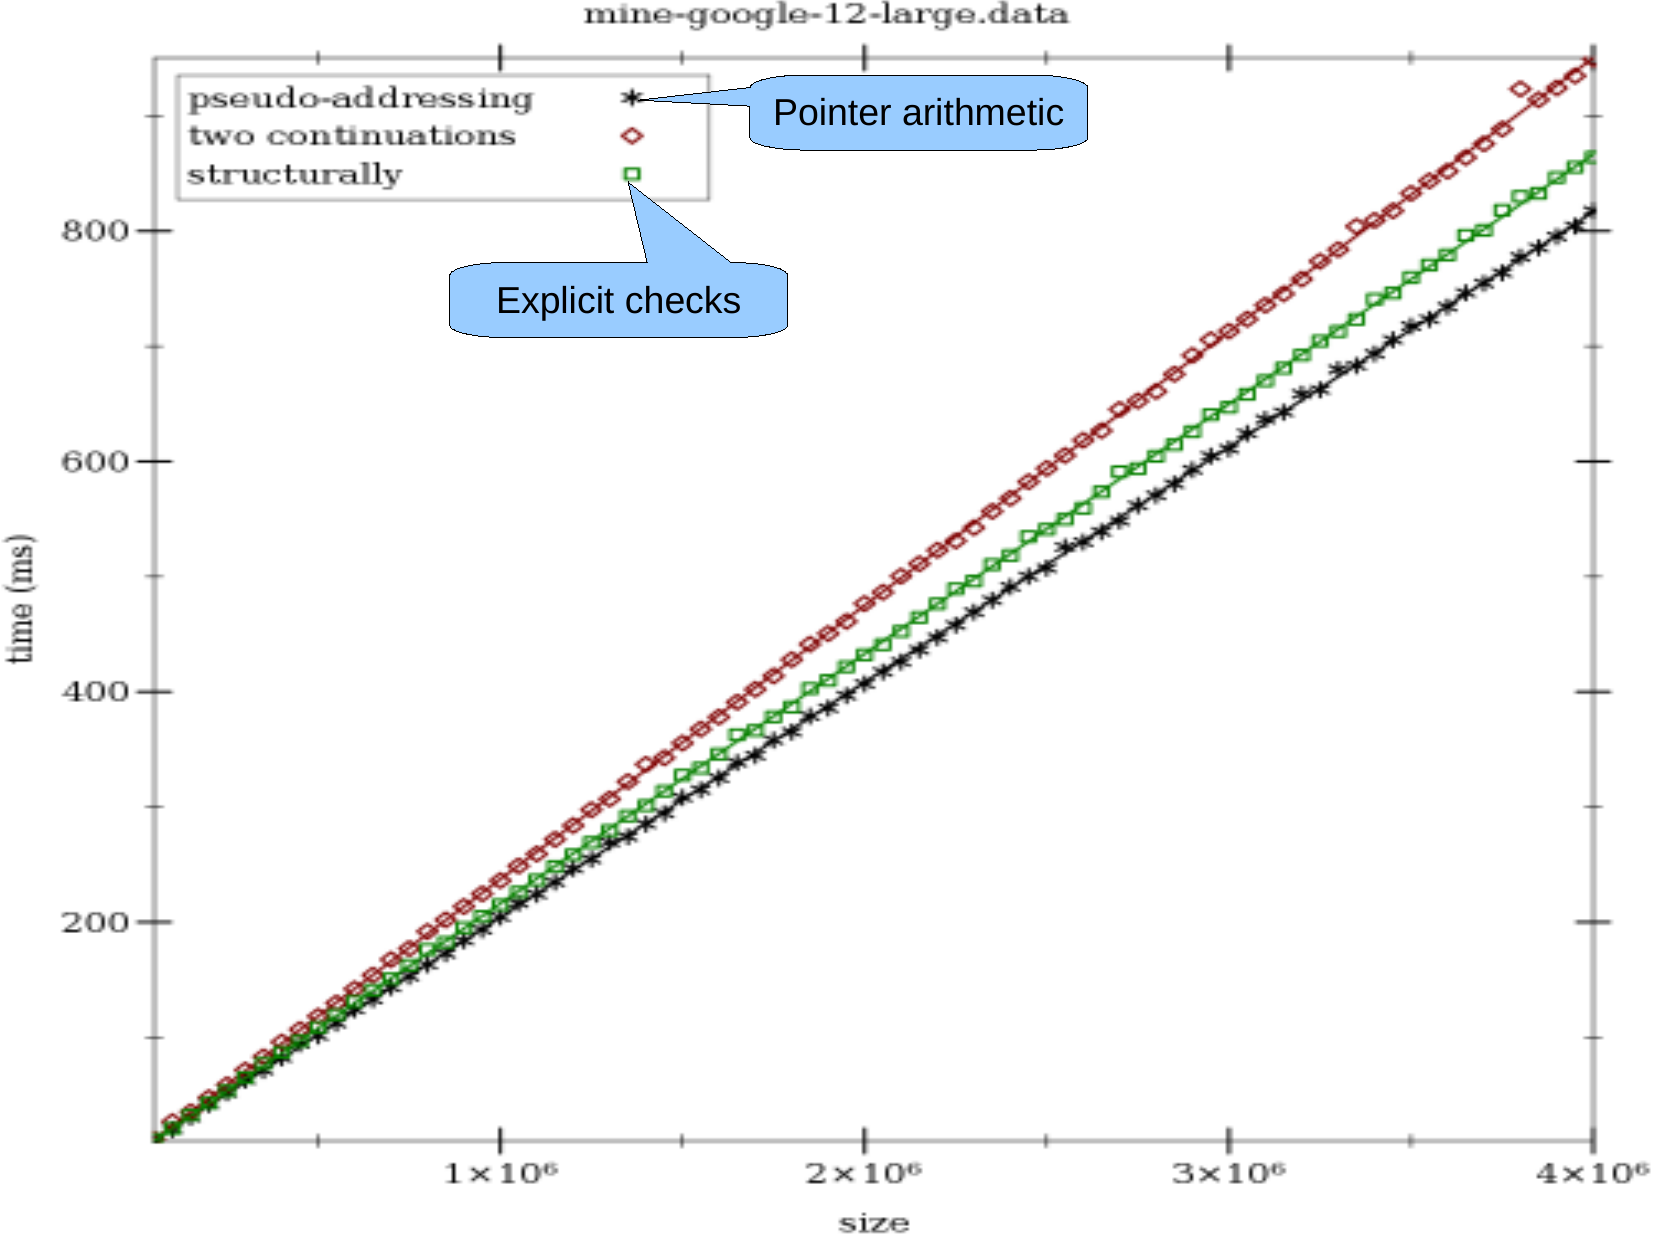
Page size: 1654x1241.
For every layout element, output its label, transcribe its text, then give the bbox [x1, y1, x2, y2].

picture [0, 0, 1654, 1241]
text_box Explicit checks [449, 181, 788, 338]
text_box Pointer arithmetic [638, 75, 1088, 151]
